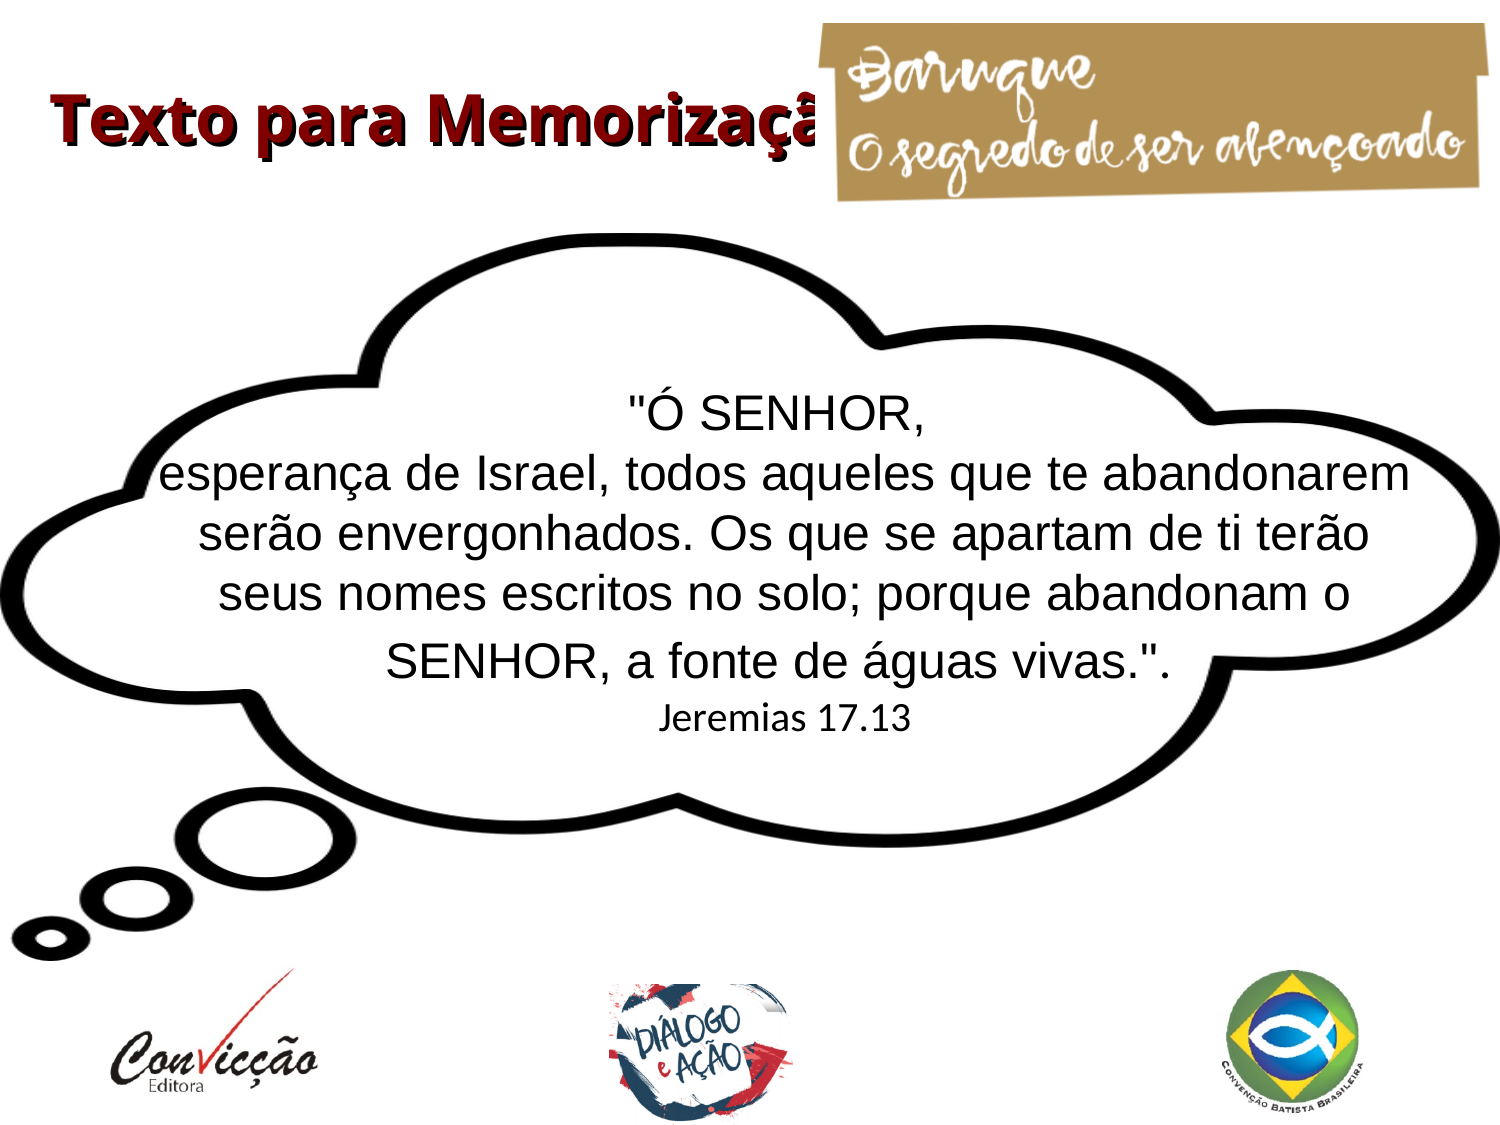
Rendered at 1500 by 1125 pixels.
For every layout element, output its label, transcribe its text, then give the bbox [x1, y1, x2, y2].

text_box "Ó SENHOR, esperança de Israel, todos aqueles que te abandonarem serão envergonhados. Os que se apartam de ti terão seus nomes escritos no solo; porque abandonam o SENHOR, a fonte de águas vivas.". Jeremias 17.13 [140, 372, 1430, 749]
picture [815, 23, 1500, 211]
text_box Texto para Memorização [35, 68, 815, 164]
picture [0, 233, 1500, 1125]
picture [609, 984, 793, 1125]
